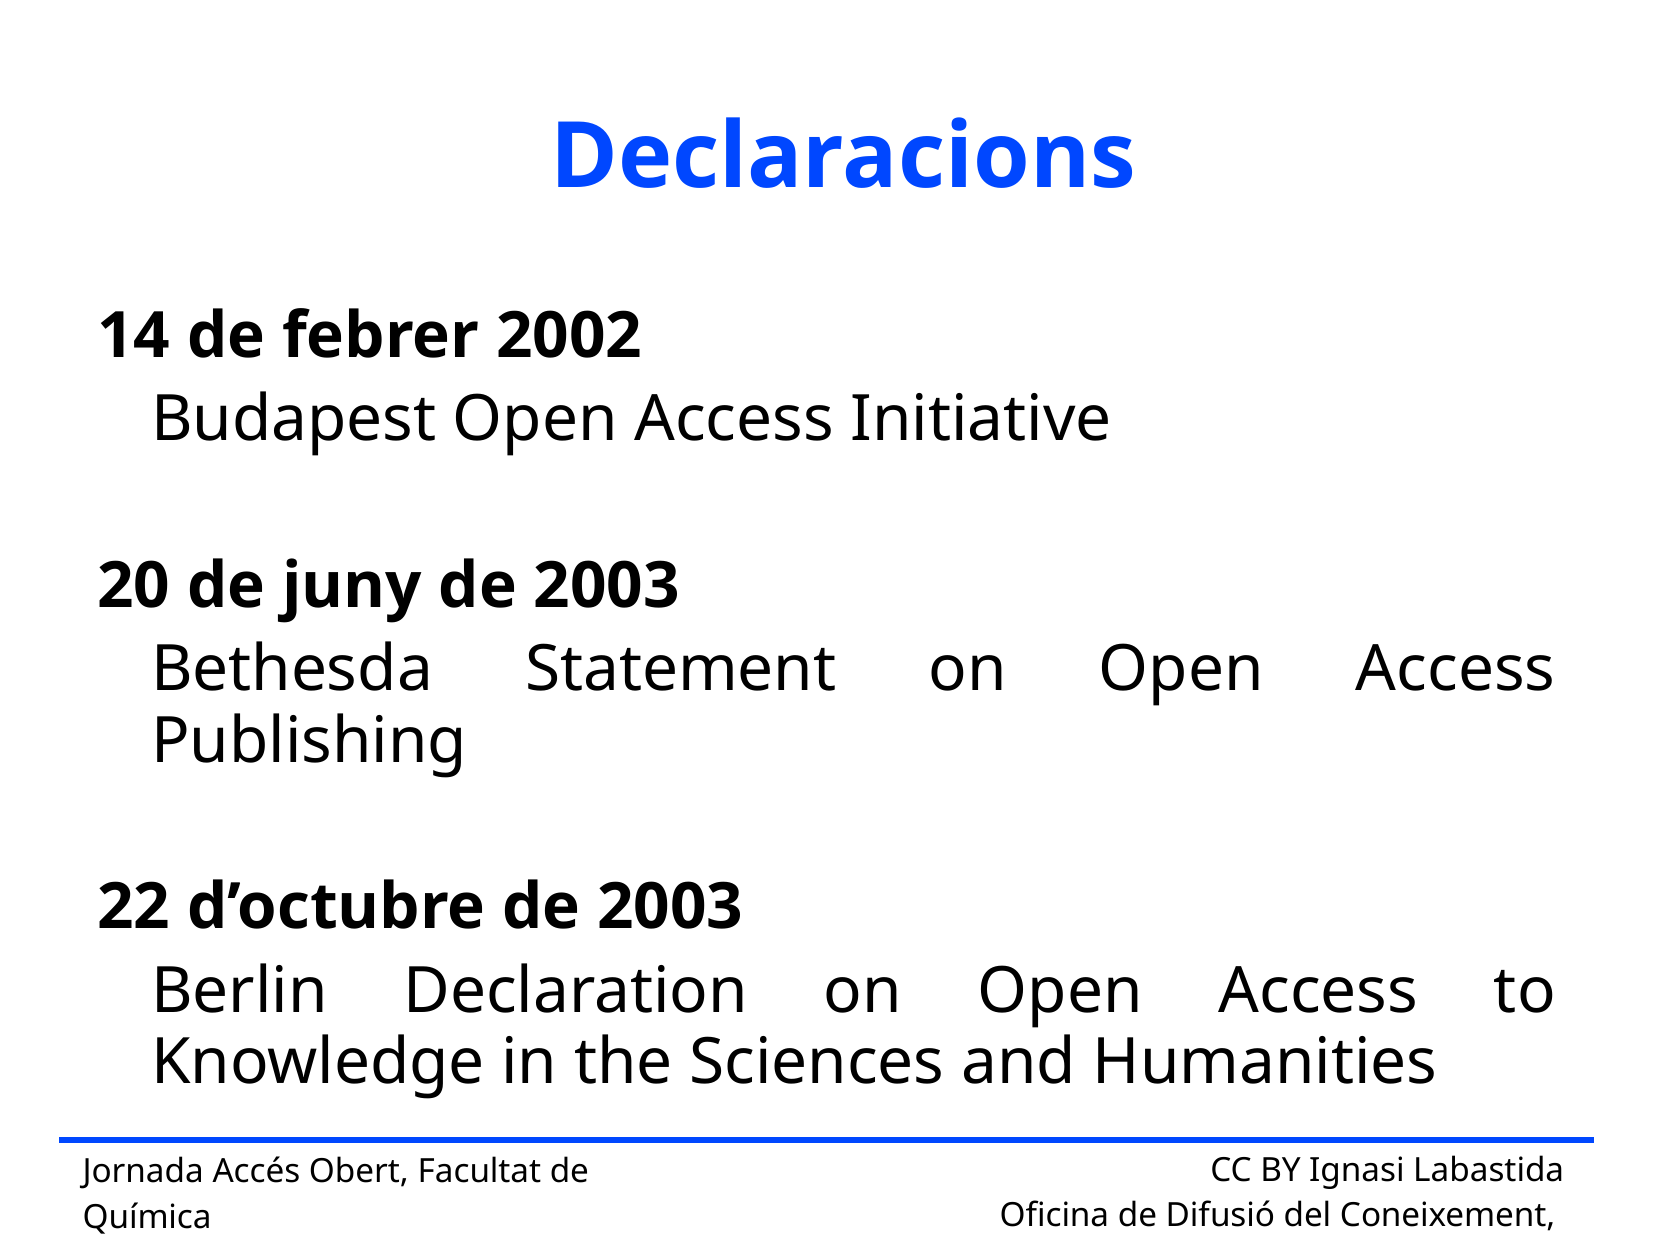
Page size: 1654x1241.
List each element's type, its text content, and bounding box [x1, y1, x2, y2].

title Declaracions [82, 63, 1572, 244]
list 14 de febrer 2002 Budapest Open Access Initiative 20 de juny de 2003 Bethesda Statement on Open Access Publishing 22 d’octubre de 2003 Berlin Declaration on Open Access to Knowledge in the Sciences and Humanities [82, 289, 1572, 1109]
